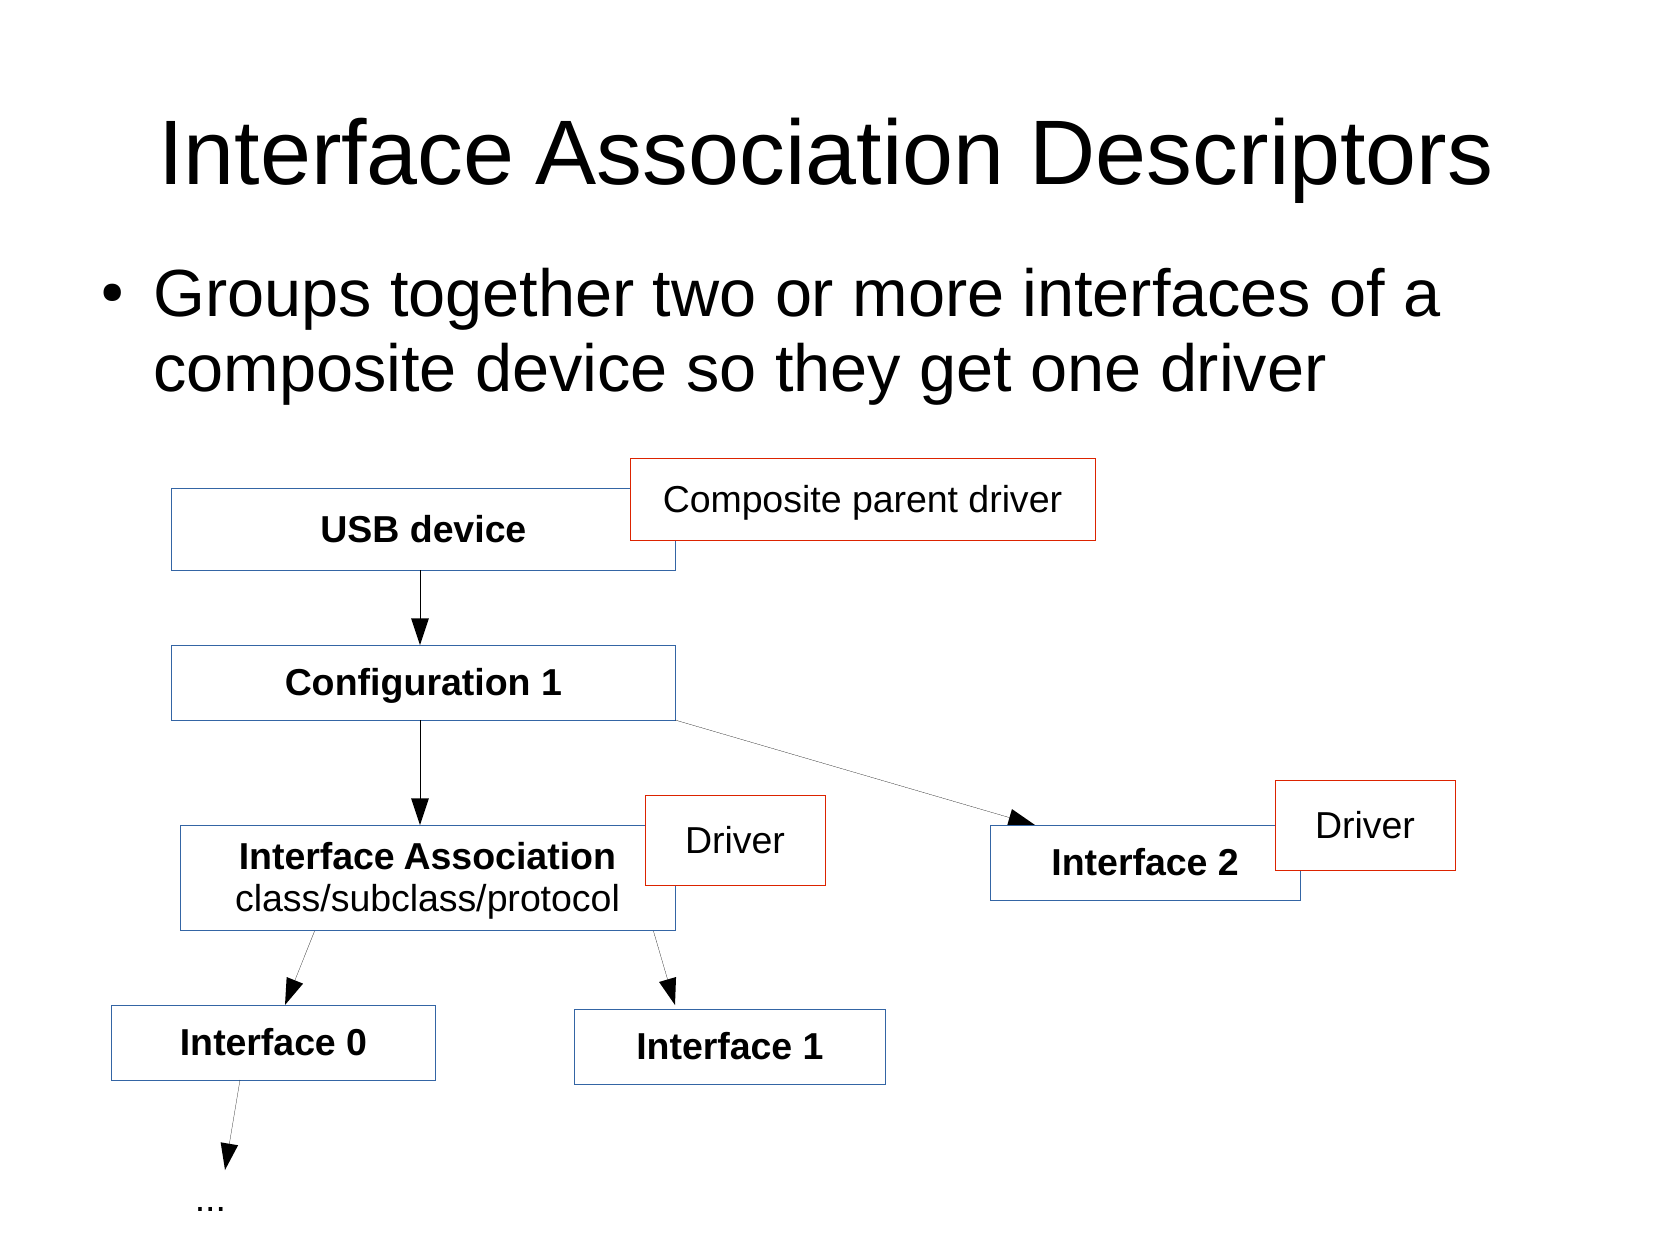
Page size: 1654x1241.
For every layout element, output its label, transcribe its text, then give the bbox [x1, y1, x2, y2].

text_box ... [180, 1170, 242, 1227]
text_box Interface Association class/subclass/protocol [180, 825, 676, 931]
text_box Driver [645, 795, 826, 886]
text_box Driver [1275, 780, 1456, 871]
text_box Interface 1 [574, 1009, 886, 1085]
text_box USB device [171, 488, 676, 571]
text_box Composite parent driver [630, 458, 1096, 541]
title Interface Association Descriptors [82, 49, 1571, 256]
text_box Interface 0 [111, 1005, 436, 1081]
list Groups together two or more interfaces of a composite device so they get one driver [82, 256, 1571, 459]
text_box Configuration 1 [171, 645, 676, 721]
text_box Interface 2 [990, 825, 1301, 901]
